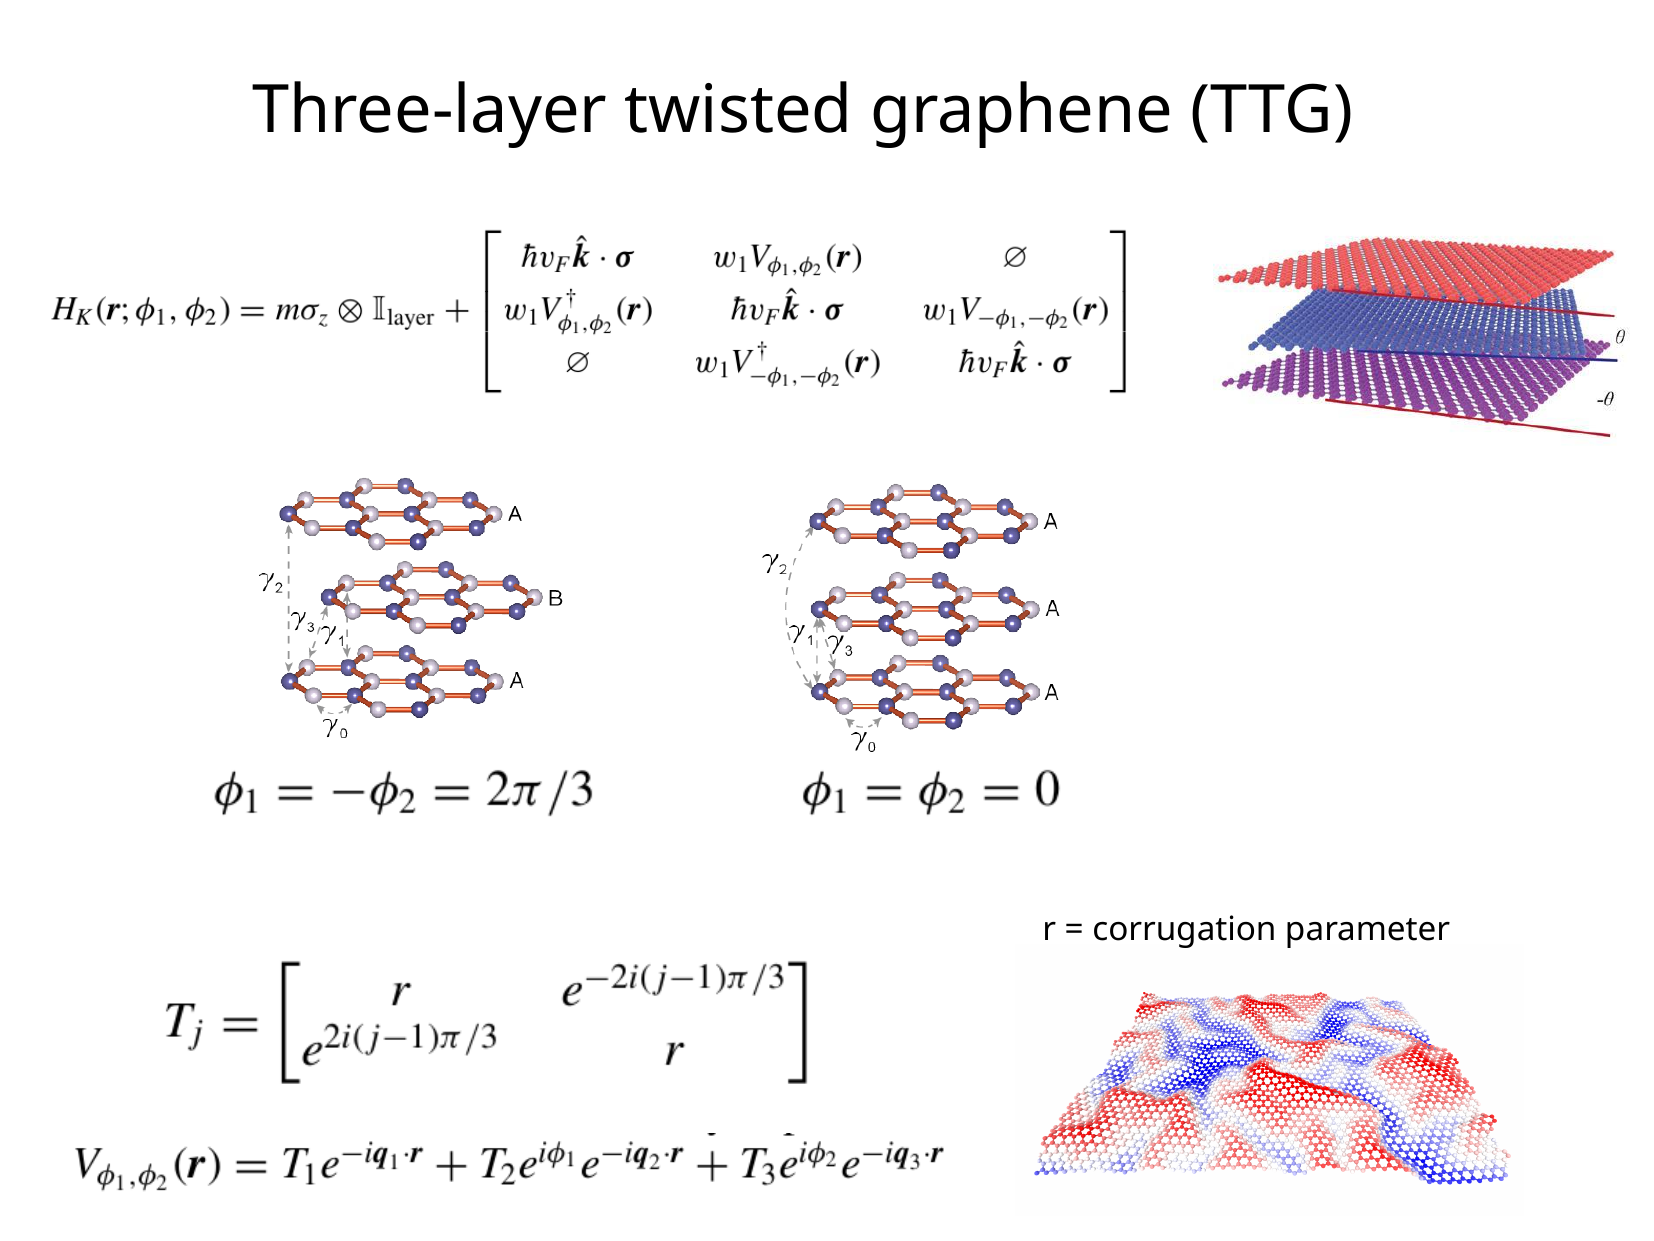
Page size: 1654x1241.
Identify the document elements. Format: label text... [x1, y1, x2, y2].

picture [755, 466, 1087, 758]
picture [1213, 194, 1630, 473]
picture [1015, 944, 1524, 1216]
picture [791, 764, 1065, 821]
picture [143, 919, 815, 1106]
picture [46, 212, 1134, 410]
picture [212, 761, 600, 821]
title Three-layer twisted graphene (TTG) [59, 35, 1548, 178]
text_box r = corrugation parameter [1027, 897, 1467, 969]
picture [59, 1133, 945, 1193]
picture [249, 466, 577, 738]
